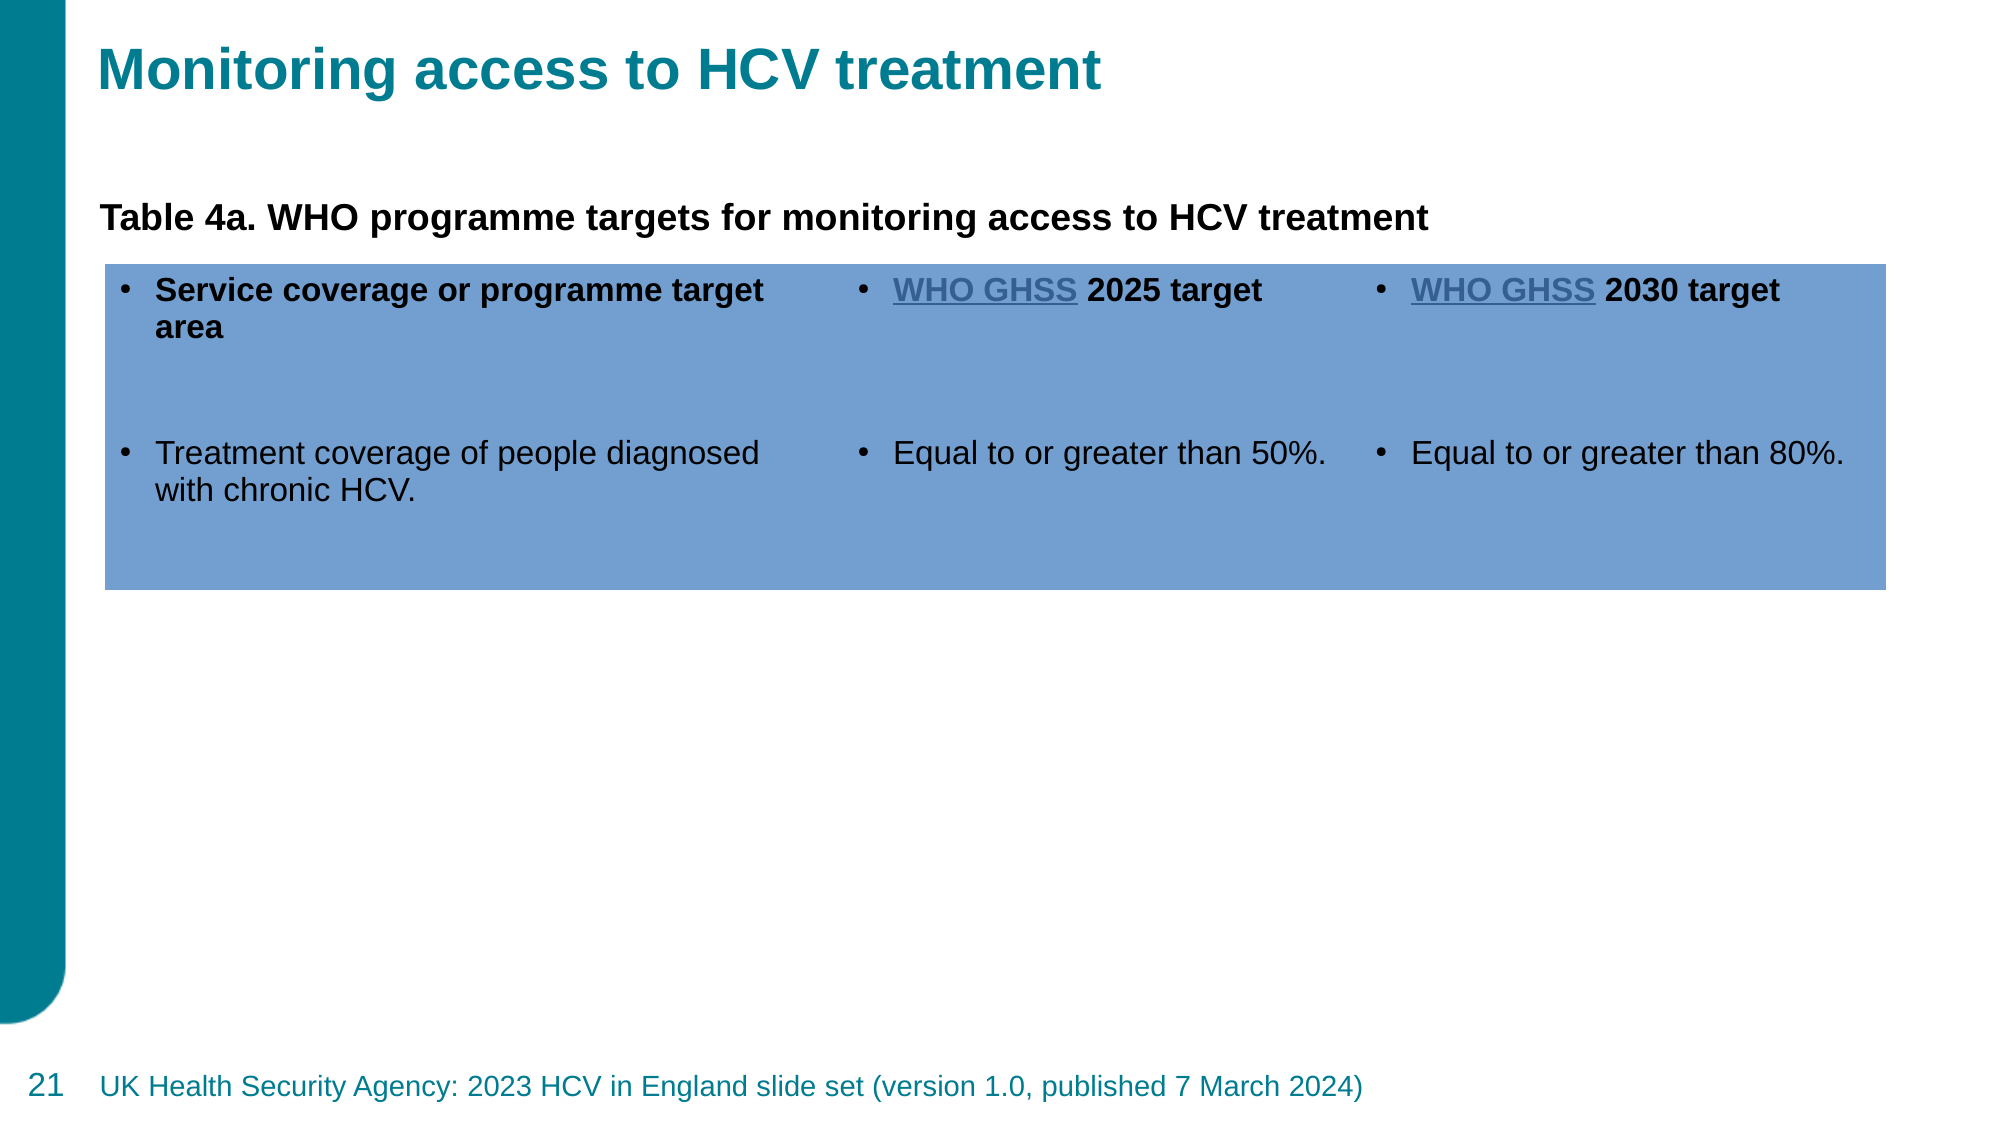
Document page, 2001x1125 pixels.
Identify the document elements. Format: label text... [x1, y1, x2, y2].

table_header WHO GHSS 2030 target [1361, 264, 1886, 427]
title Monitoring access to HCV treatment [82, 31, 1908, 126]
table_cell Equal to or greater than 80%. [1361, 427, 1886, 590]
table_cell Treatment coverage of people diagnosed with chronic HCV. [105, 427, 843, 590]
list Table 4a. WHO programme targets for monitoring access to HCV treatment [84, 190, 1892, 249]
table_header Service coverage or programme target area [105, 264, 843, 427]
text_box UK Health Security Agency: 2023 HCV in England slide set (version 1.0, published 7 March 2024) [84, 1054, 1727, 1115]
table_cell Equal to or greater than 50%. [843, 427, 1361, 590]
table_header WHO GHSS 2025 target [843, 264, 1361, 427]
text_box [12, 1056, 84, 1115]
